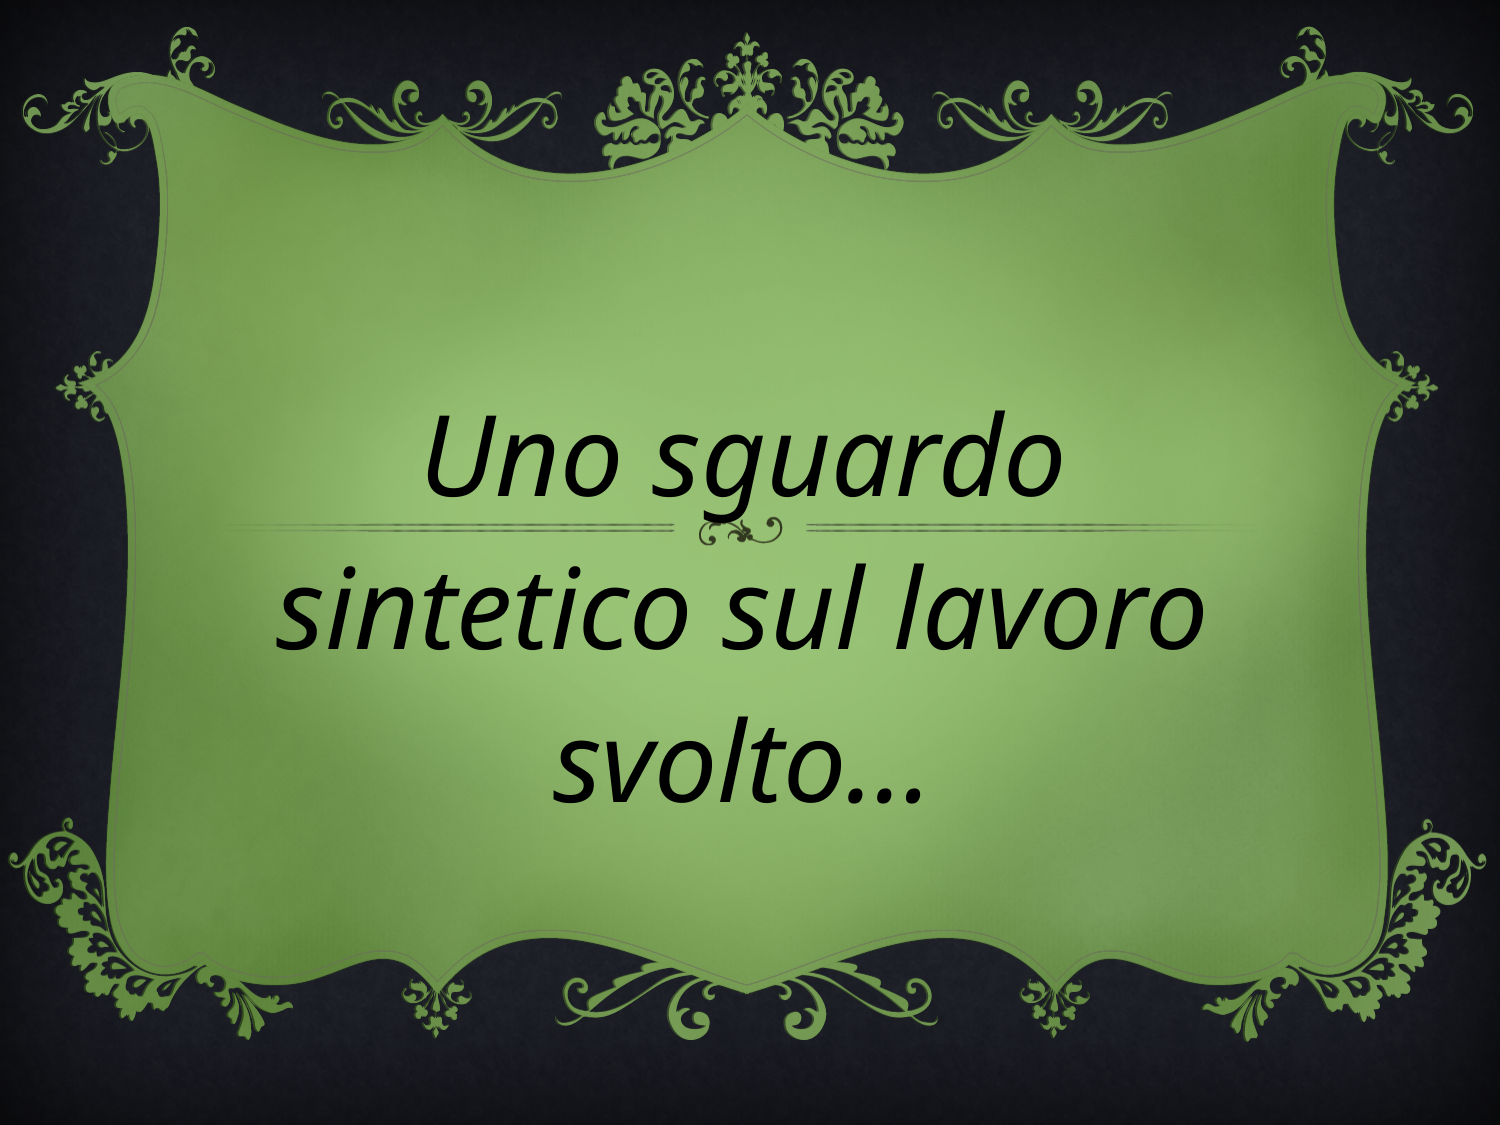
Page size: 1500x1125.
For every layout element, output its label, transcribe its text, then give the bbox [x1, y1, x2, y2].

text_box Uno sguardo sintetico sul lavoro svolto… [197, 368, 1289, 854]
picture [0, 0, 1500, 1125]
